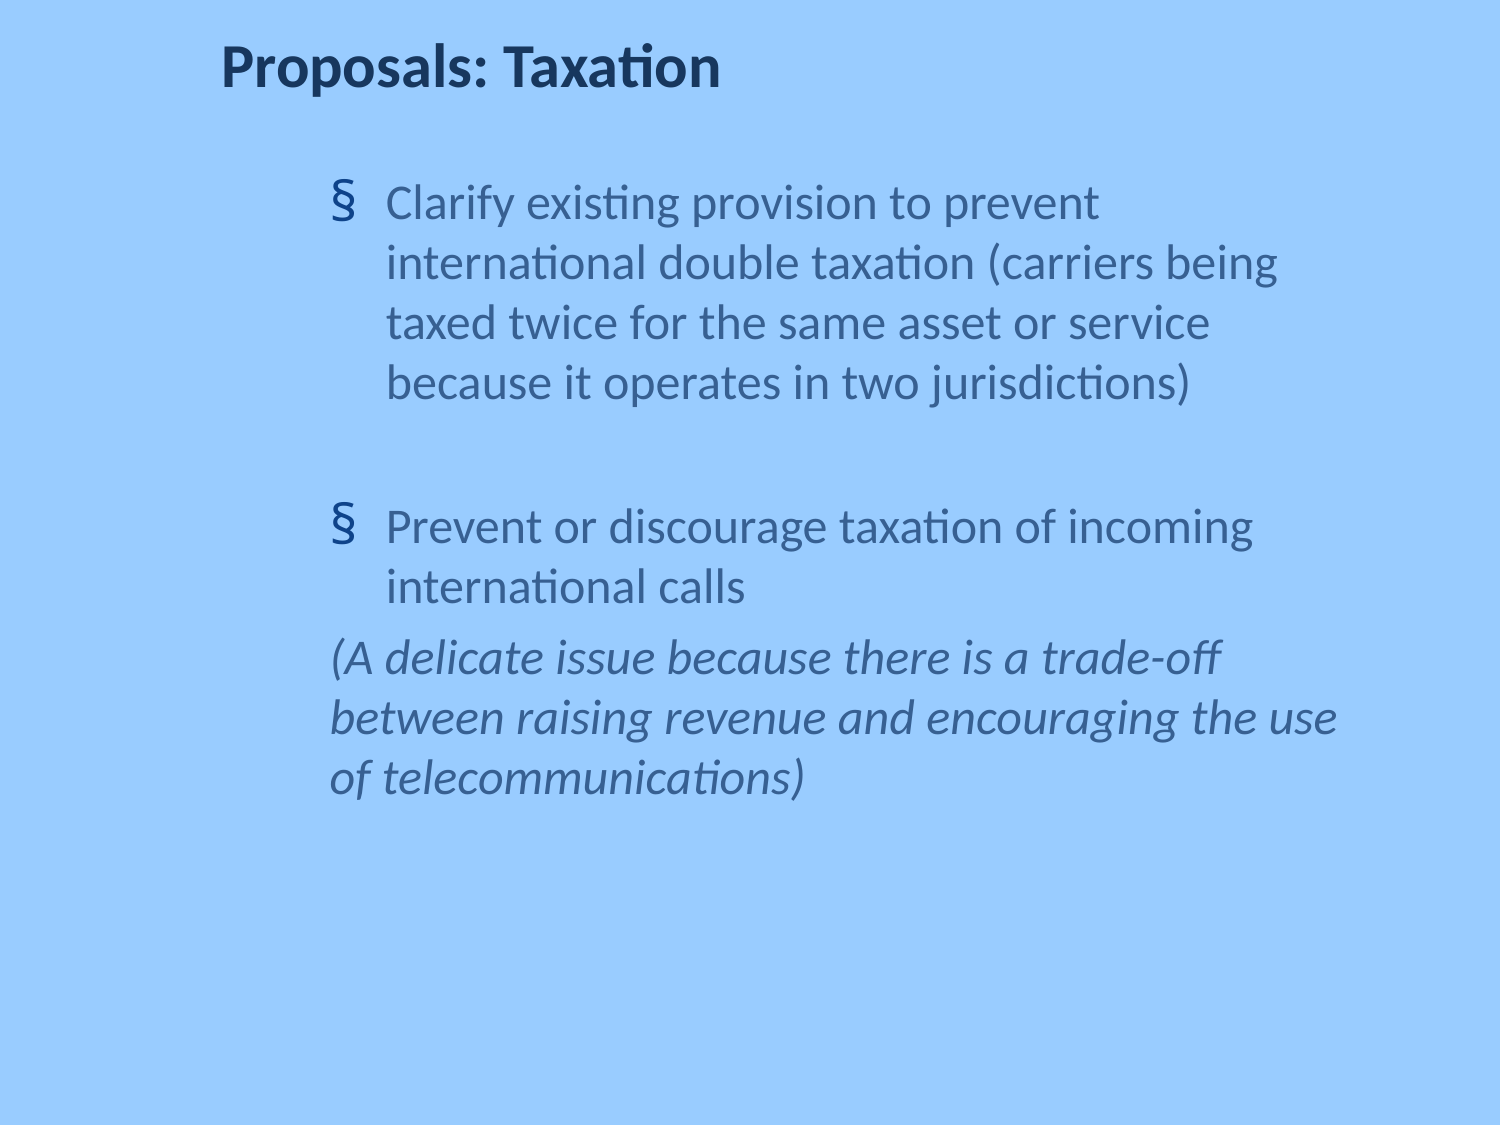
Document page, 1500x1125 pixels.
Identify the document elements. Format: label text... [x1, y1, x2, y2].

text_box Proposals: Taxation [206, 9, 1484, 109]
text_box Clarify existing provision to prevent international double taxation (carriers being taxed twice for the same asset or service because it operates in two jurisdictions) Prevent or discourage taxation of incoming international calls (A delicate issue because there is a trade-off between raising revenue and encouraging the use of telecommunications) [314, 162, 1359, 877]
